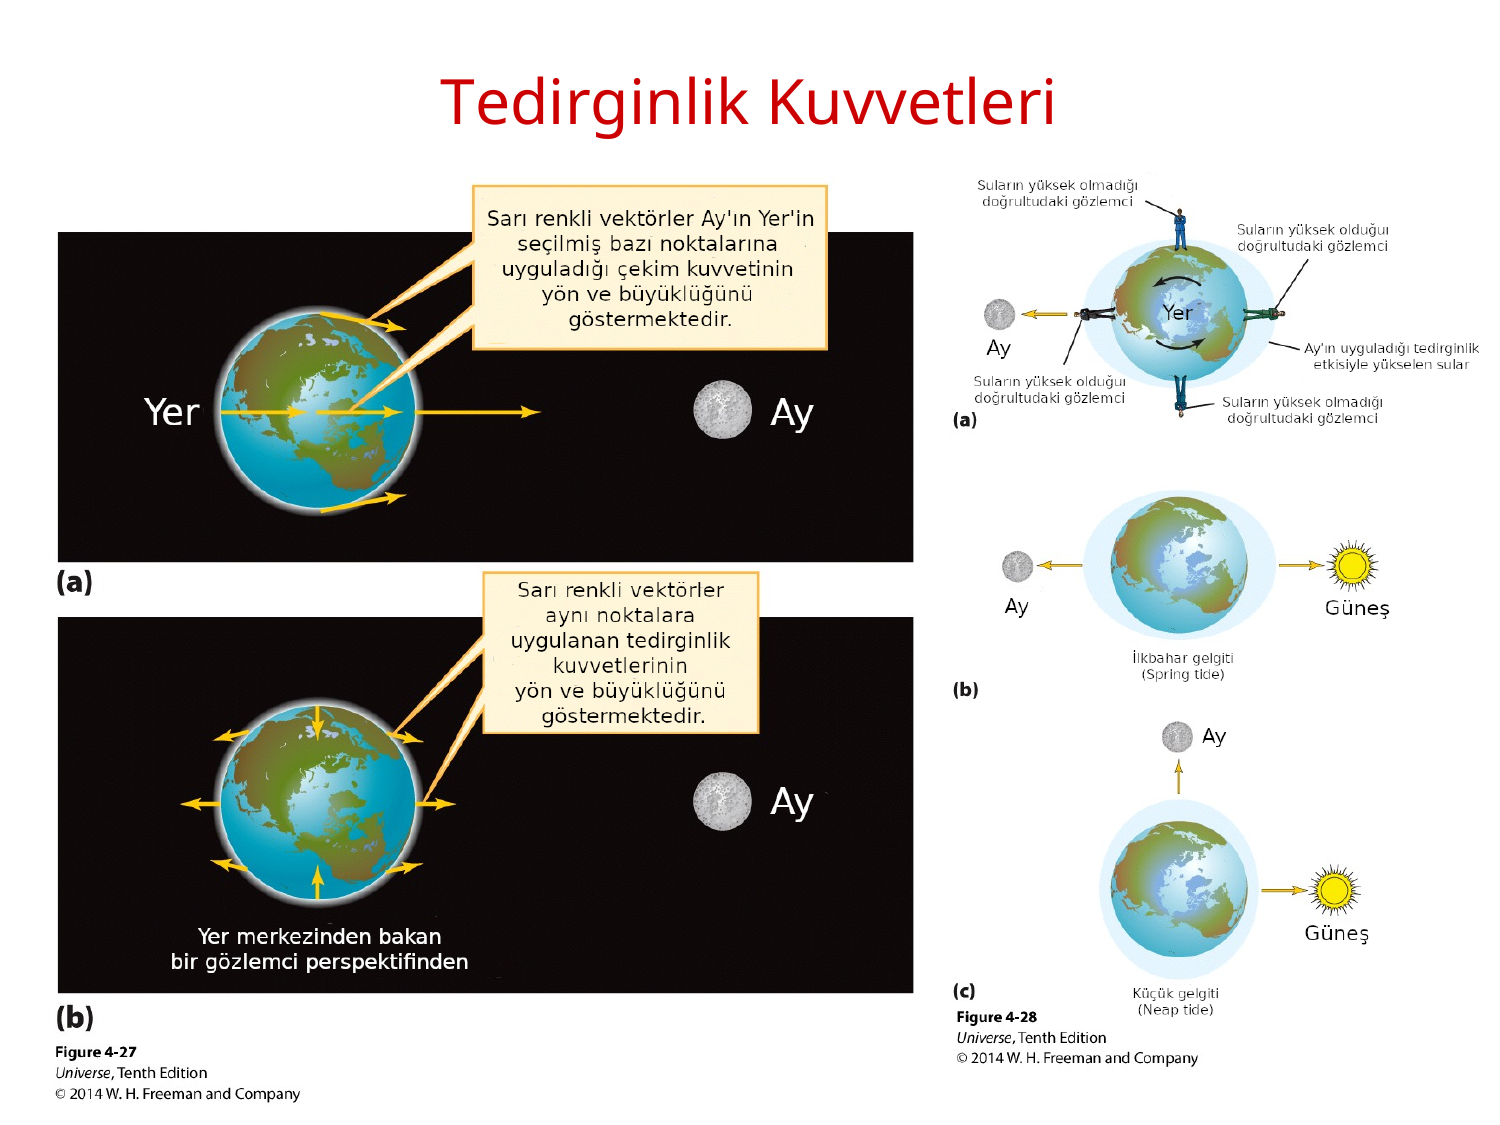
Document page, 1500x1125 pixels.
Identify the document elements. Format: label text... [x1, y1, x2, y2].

picture [12, 153, 1496, 1109]
title Tedirginlik Kuvvetleri [74, 39, 1425, 160]
